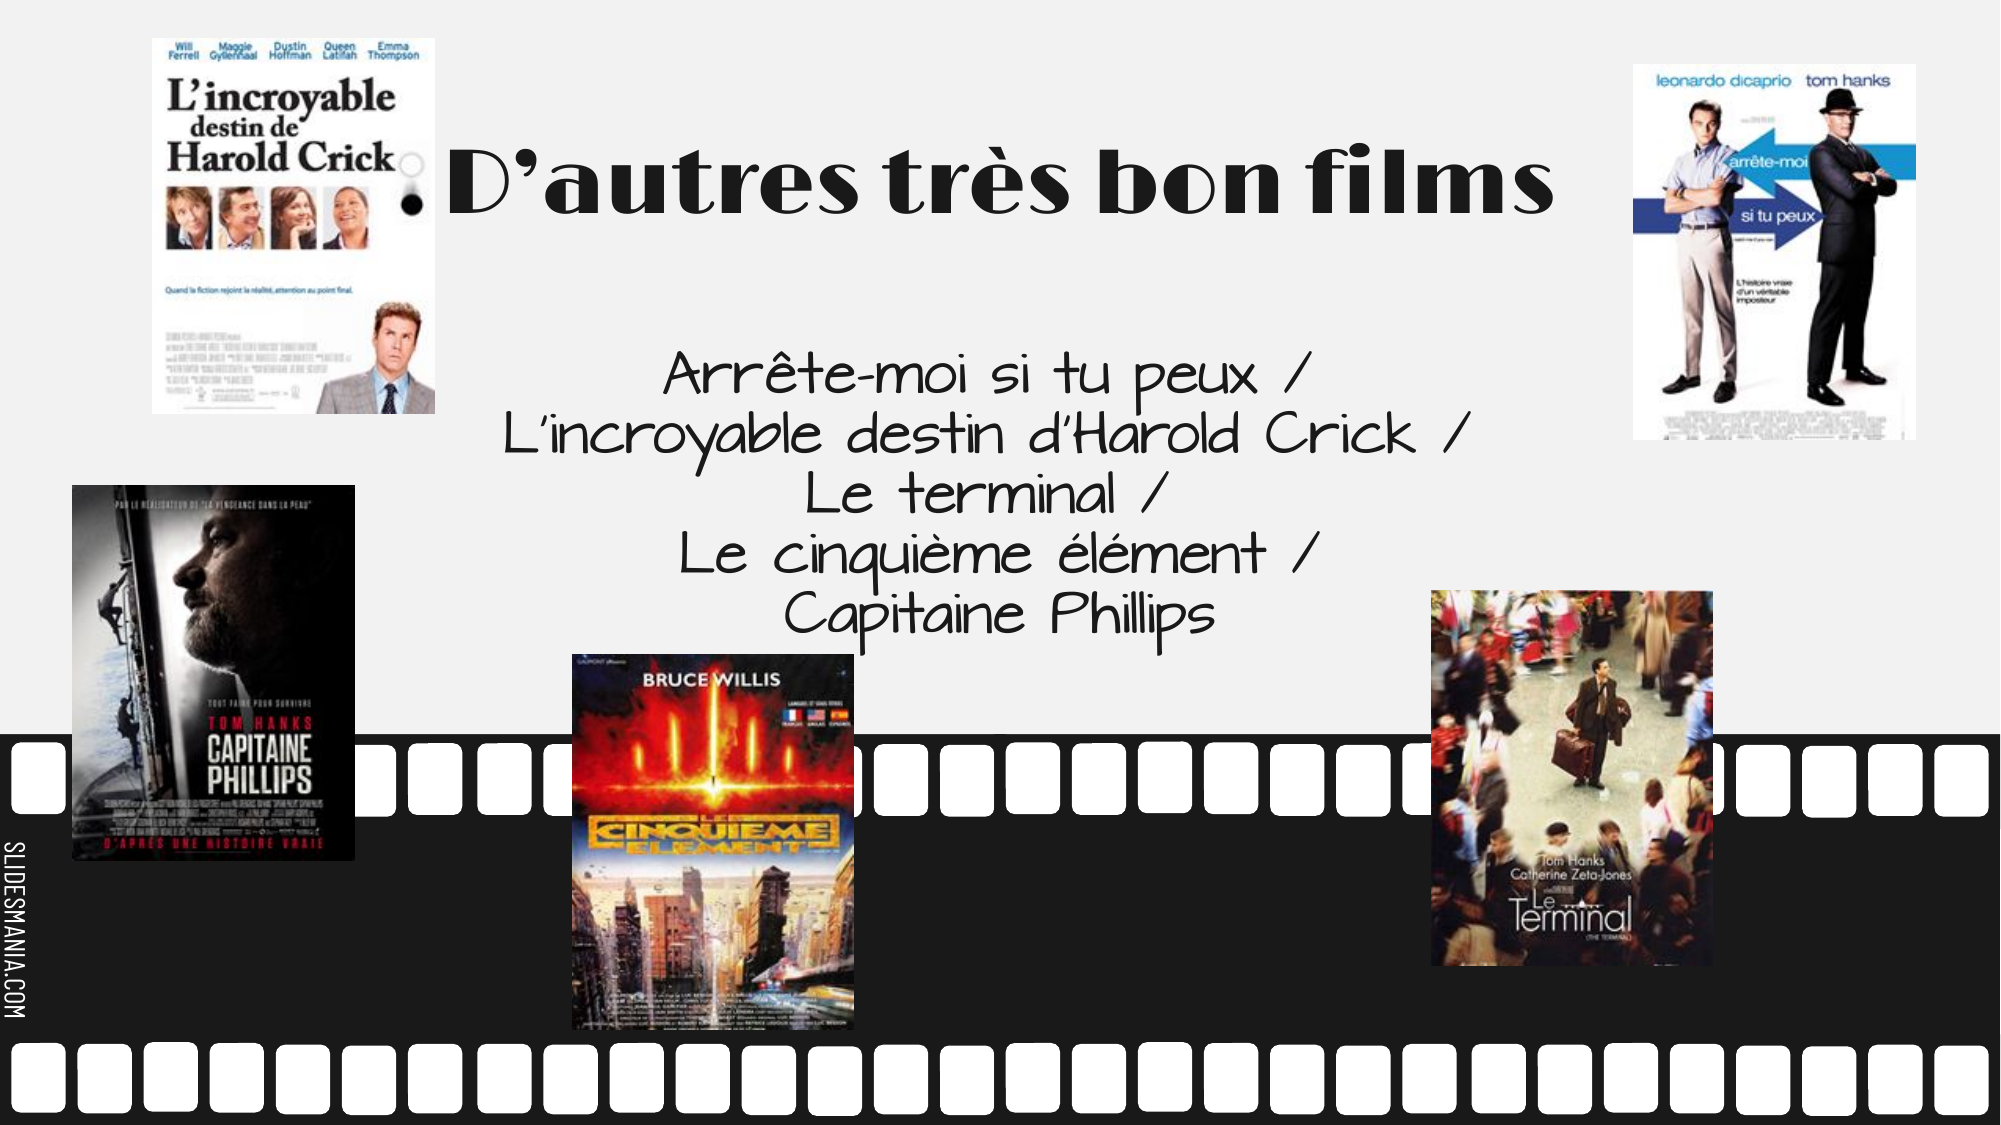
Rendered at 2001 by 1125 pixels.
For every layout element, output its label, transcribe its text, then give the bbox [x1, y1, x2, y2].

picture [572, 654, 854, 1030]
picture [72, 485, 355, 861]
picture [152, 38, 435, 414]
text_box D’autres très bon films [435, 114, 1633, 242]
picture [1633, 64, 1916, 440]
picture [1431, 590, 1713, 966]
text_box Arrête-moi si tu peux / L’incroyable destin d’Harold Crick / Le terminal / Le cinquième élément / Capitaine Phillips [488, 336, 1512, 655]
